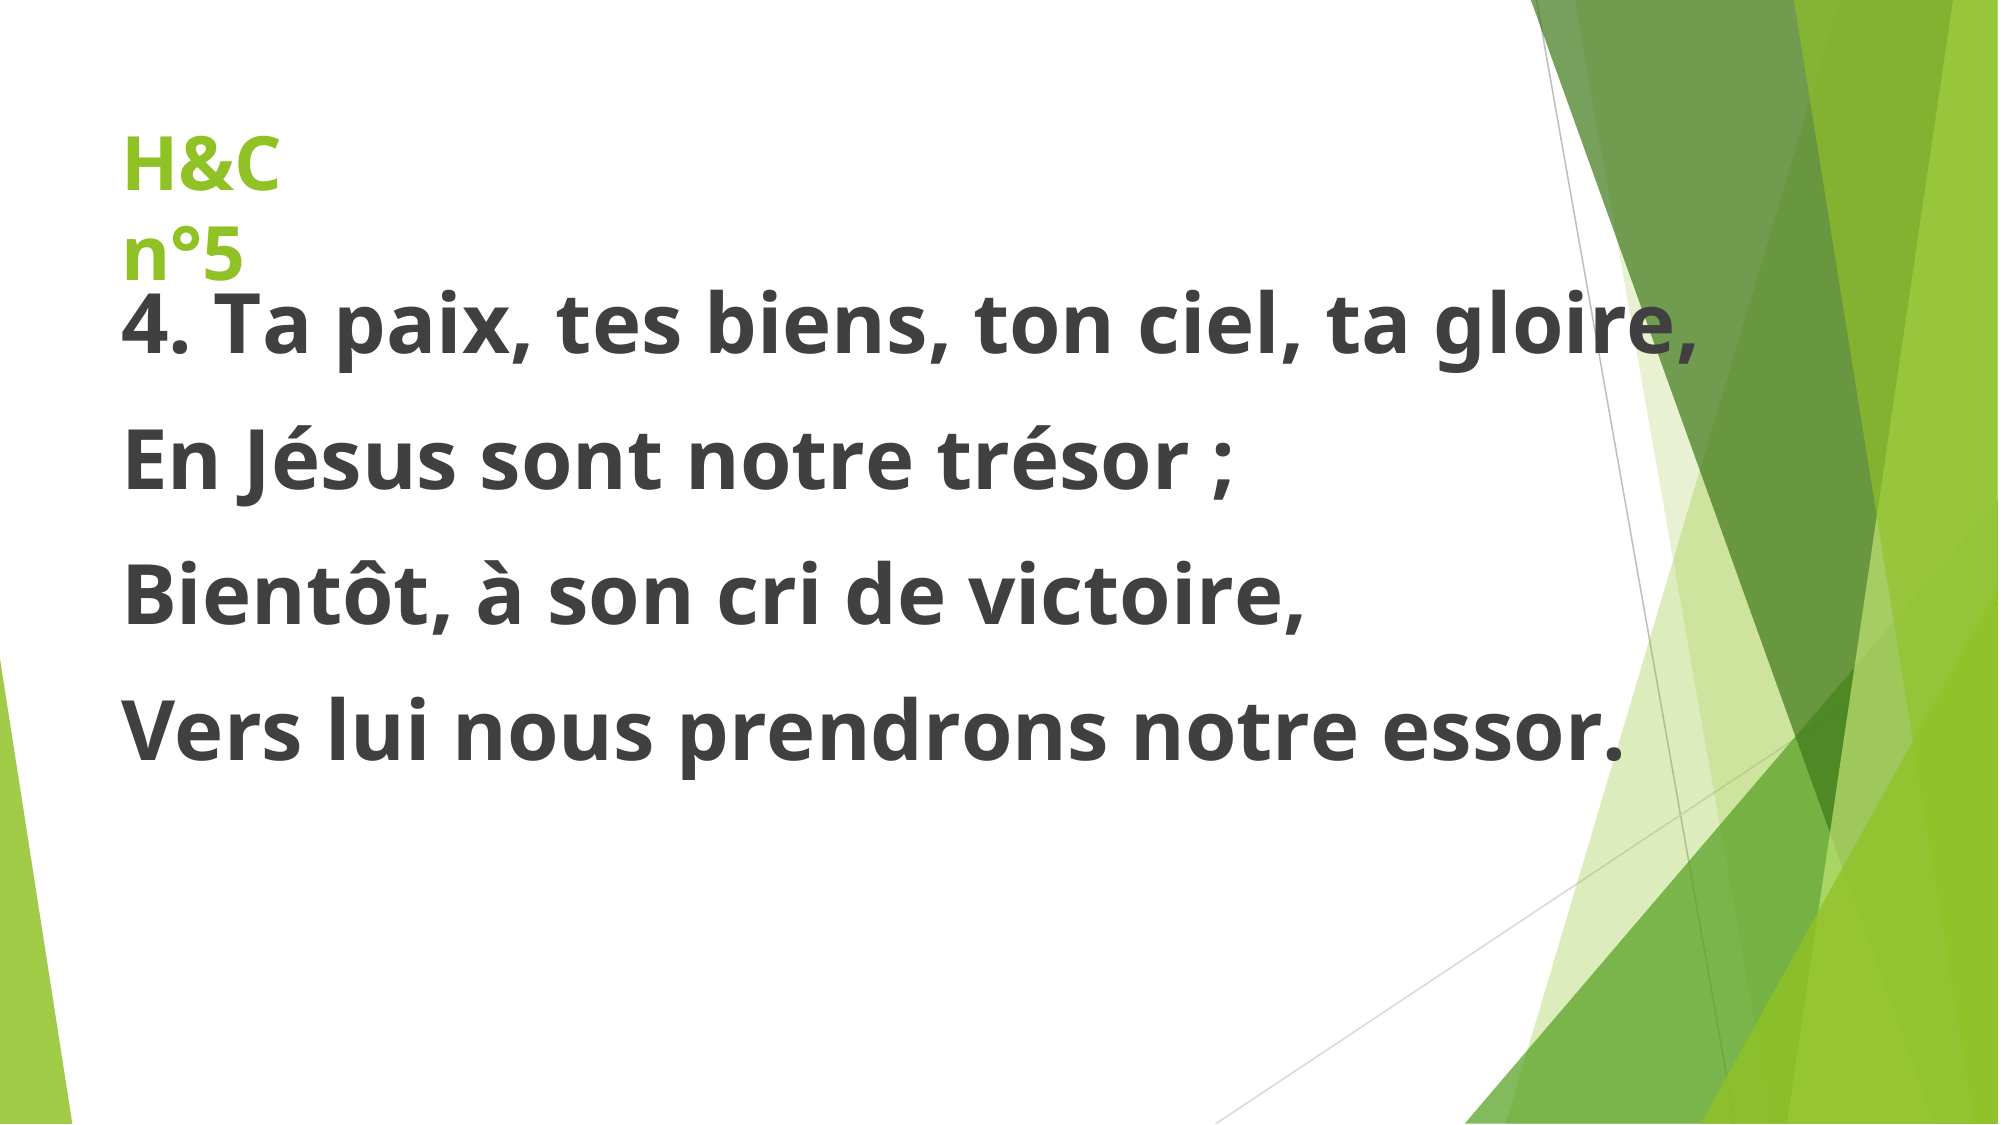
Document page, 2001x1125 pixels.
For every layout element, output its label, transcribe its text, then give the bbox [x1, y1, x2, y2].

text_box H&C n°5 [106, 107, 441, 213]
text_box 4. Ta paix, tes biens, ton ciel, ta gloire, En Jésus sont notre trésor ; Bientôt, à son cri de victoire, Vers lui nous prendrons notre essor. [106, 247, 1973, 1075]
